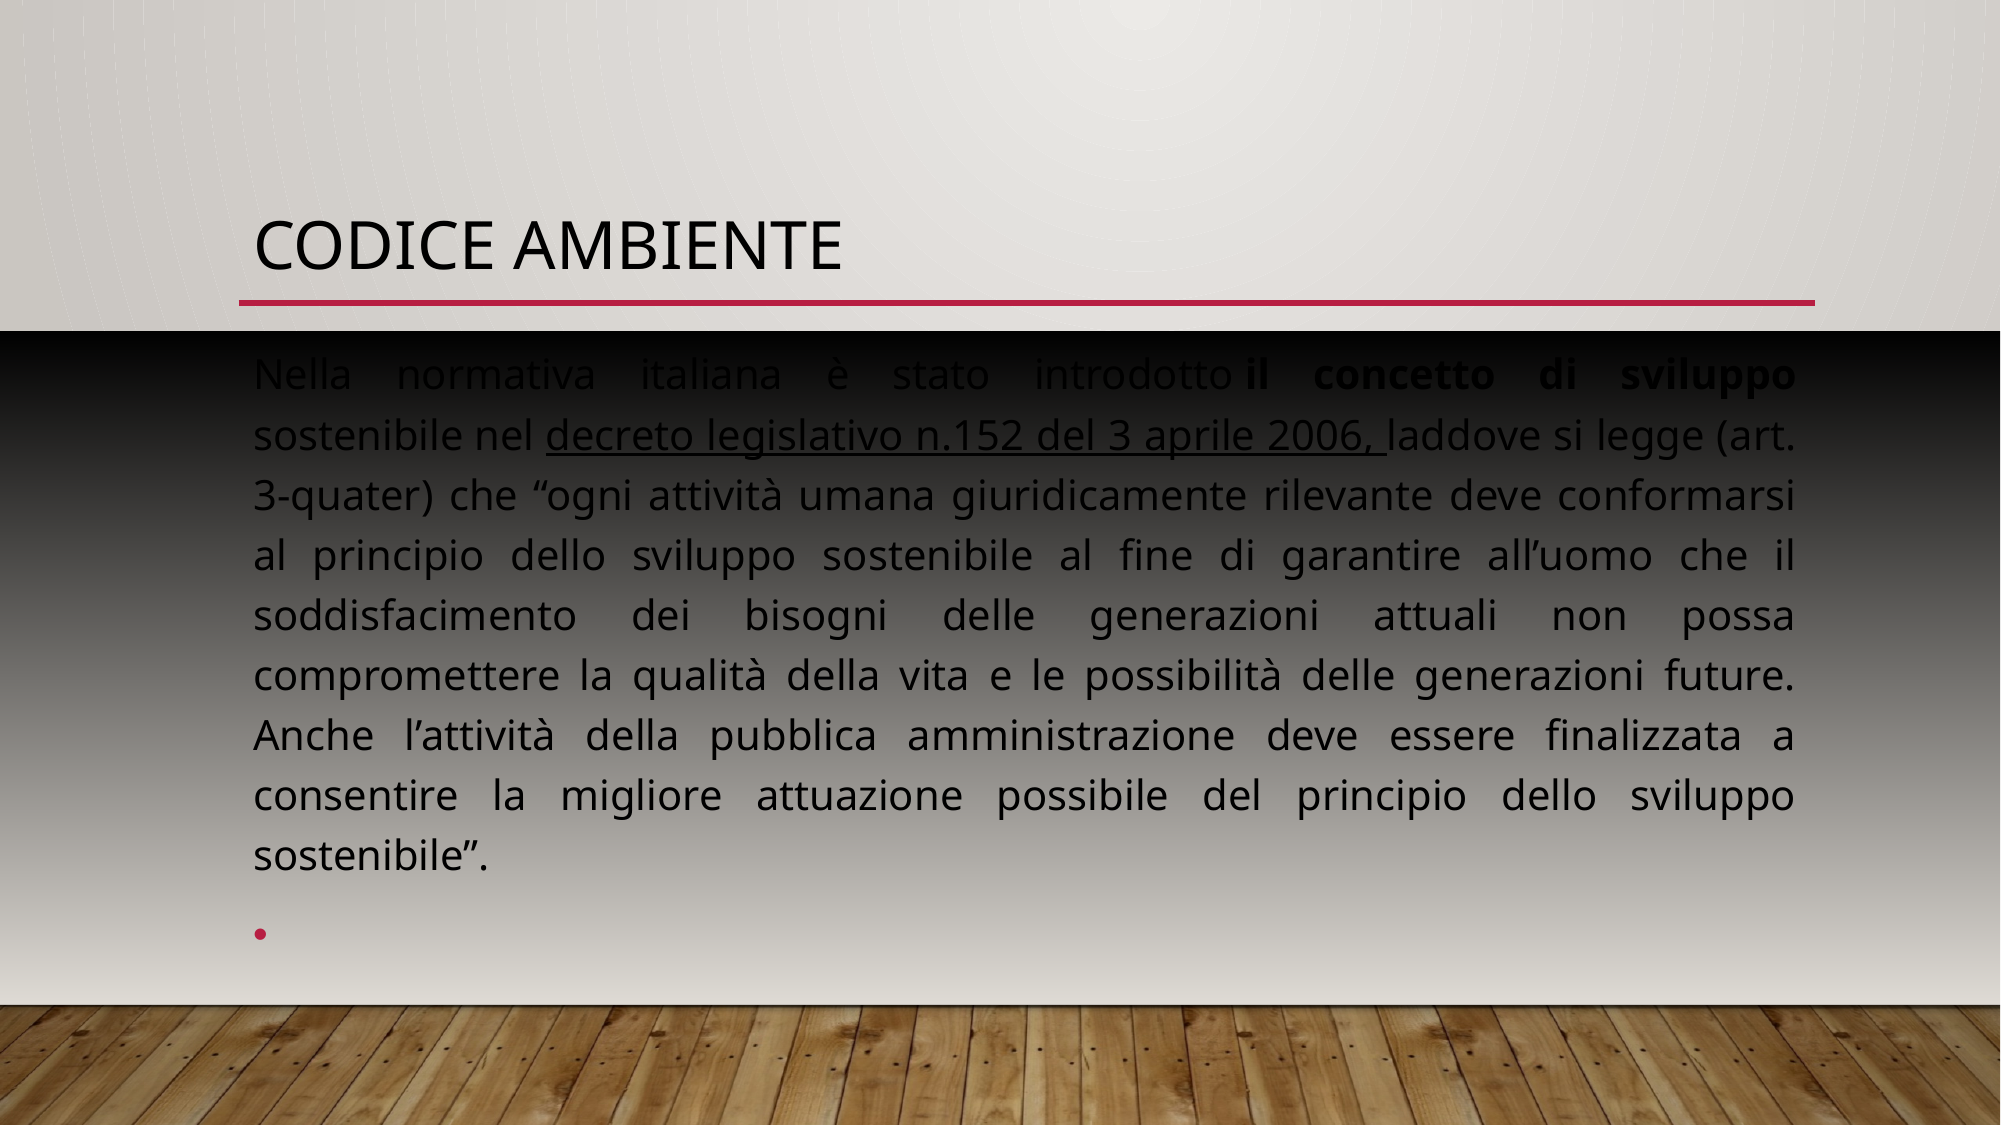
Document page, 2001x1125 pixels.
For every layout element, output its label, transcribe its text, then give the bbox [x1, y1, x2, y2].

title Codice ambiente [238, 131, 1814, 305]
list Nella normativa italiana è stato introdotto il concetto di sviluppo sostenibile nel decreto legislativo n.152 del 3 aprile 2006, laddove si legge (art. 3-quater) che “ogni attività umana giuridicamente rilevante deve conformarsi al principio dello sviluppo sostenibile al fine di garantire all’uomo che il soddisfacimento dei bisogni delle generazioni attuali non possa compromettere la qualità della vita e le possibilità delle generazioni future. Anche l’attività della pubblica amministrazione deve essere finalizzata a consentire la migliore attuazione possibile del principio dello sviluppo sostenibile”. [238, 330, 1814, 897]
